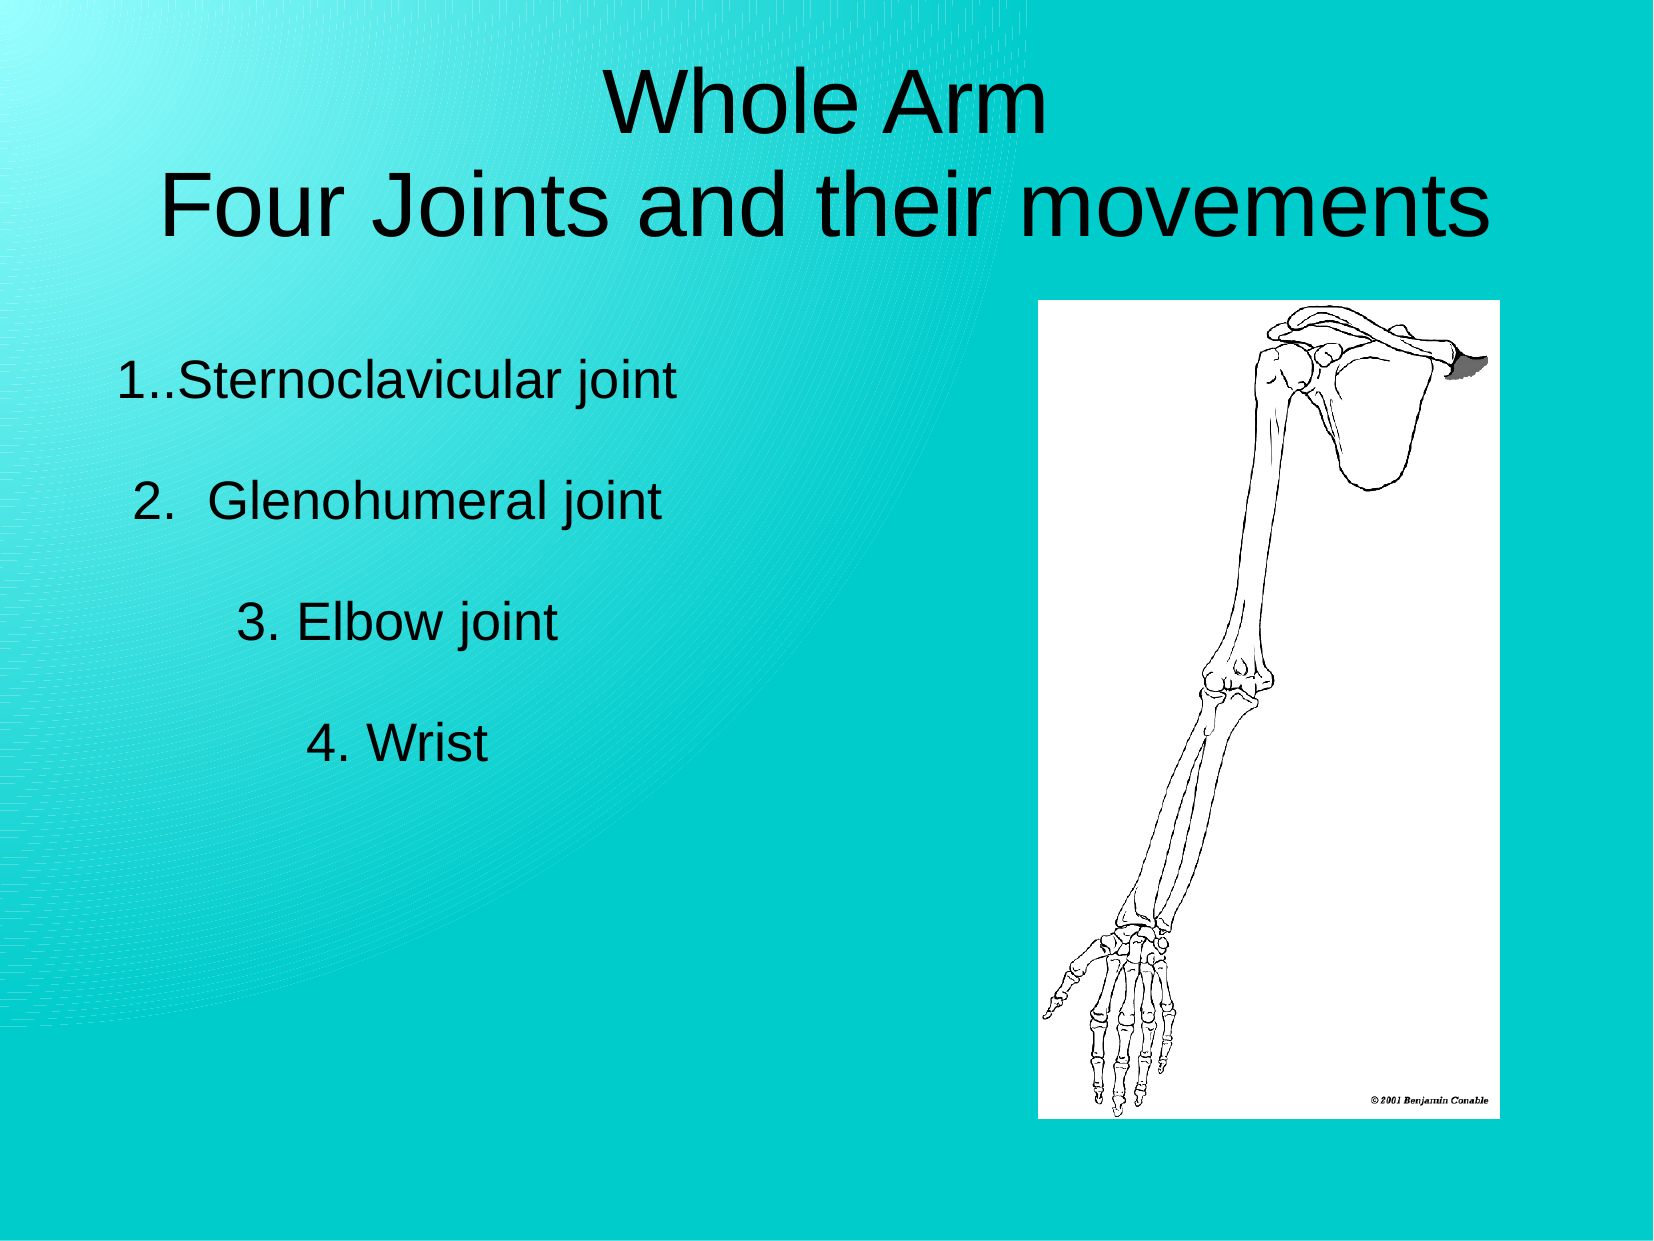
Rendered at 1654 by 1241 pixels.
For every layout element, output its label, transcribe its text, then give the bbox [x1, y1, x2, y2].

picture [1038, 300, 1500, 1119]
title Whole Arm Four Joints and their movements [82, 49, 1571, 257]
text_box 1..Sternoclavicular joint 2. Glenohumeral joint 3. Elbow joint 4. Wrist [7, 300, 788, 956]
